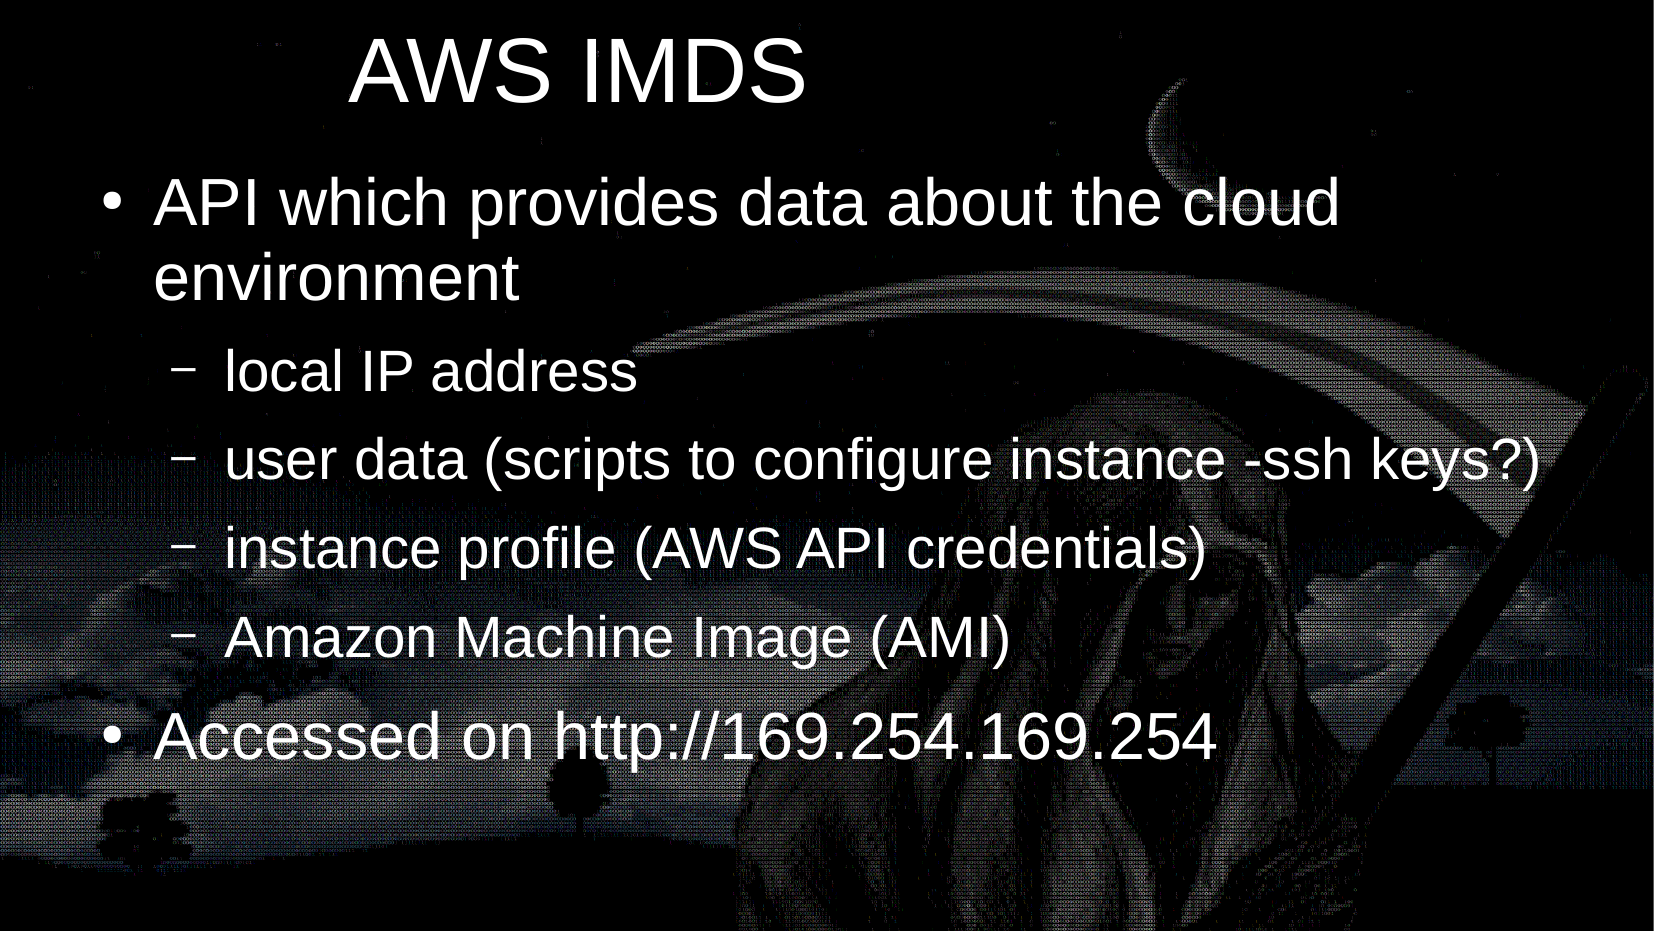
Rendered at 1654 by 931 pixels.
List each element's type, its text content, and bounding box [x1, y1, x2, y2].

title AWS IMDS [11, 10, 1146, 131]
picture [0, 0, 1654, 931]
list API which provides data about the cloud environment local IP address user data (scripts to configure instance -ssh keys?) instance profile (AWS API credentials) Amazon Machine Image (AMI) Accessed on http://169.254.169.254 [82, 165, 1571, 827]
